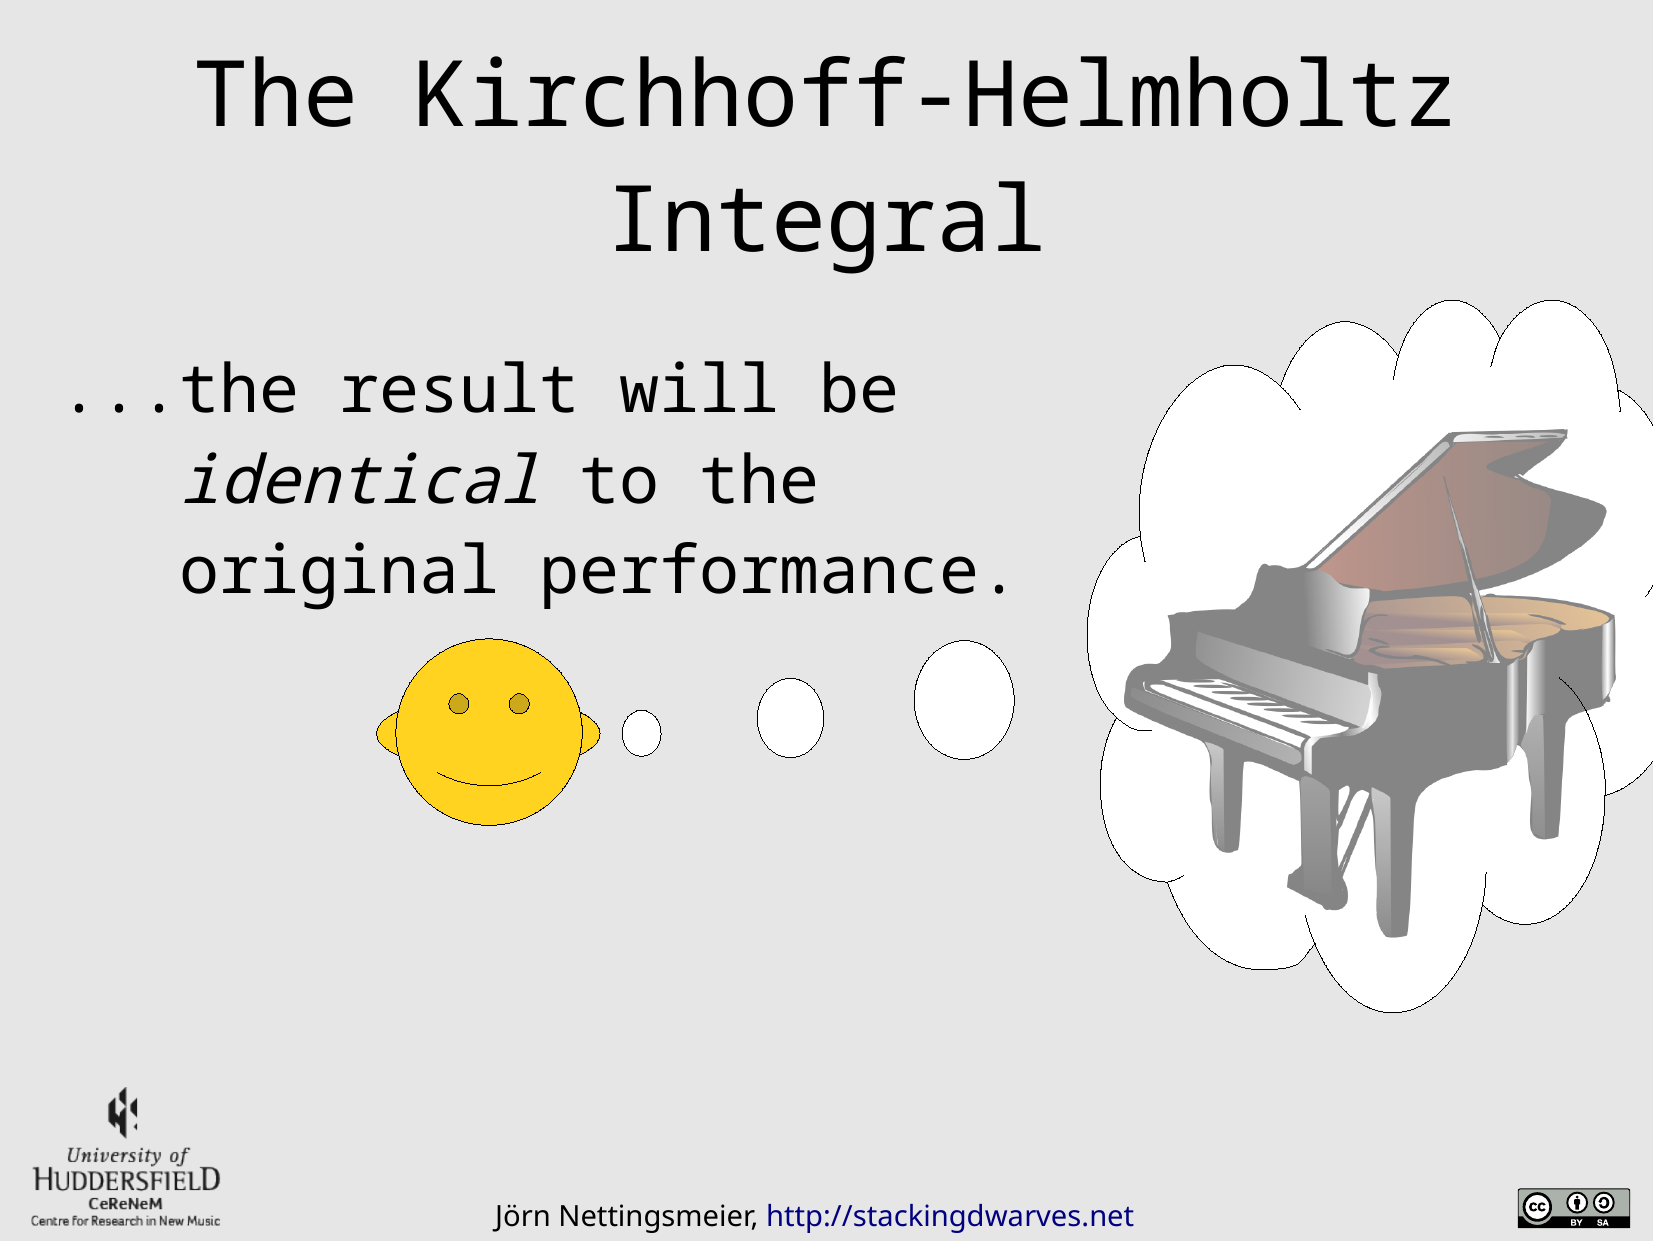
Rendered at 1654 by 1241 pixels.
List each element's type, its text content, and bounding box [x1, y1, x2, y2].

text_box [757, 678, 824, 758]
text_box [622, 710, 662, 757]
text_box ...the result will be identical to the original performance. [0, 333, 1126, 582]
title The Kirchhoff-Helmholtz Integral [82, 45, 1571, 261]
picture [31, 1087, 222, 1229]
text_box [1087, 582, 1124, 862]
text_box [914, 640, 1015, 760]
picture [1124, 429, 1616, 938]
text_box [376, 638, 601, 826]
text_box [1157, 300, 1653, 792]
text_box [1198, 938, 1474, 1013]
